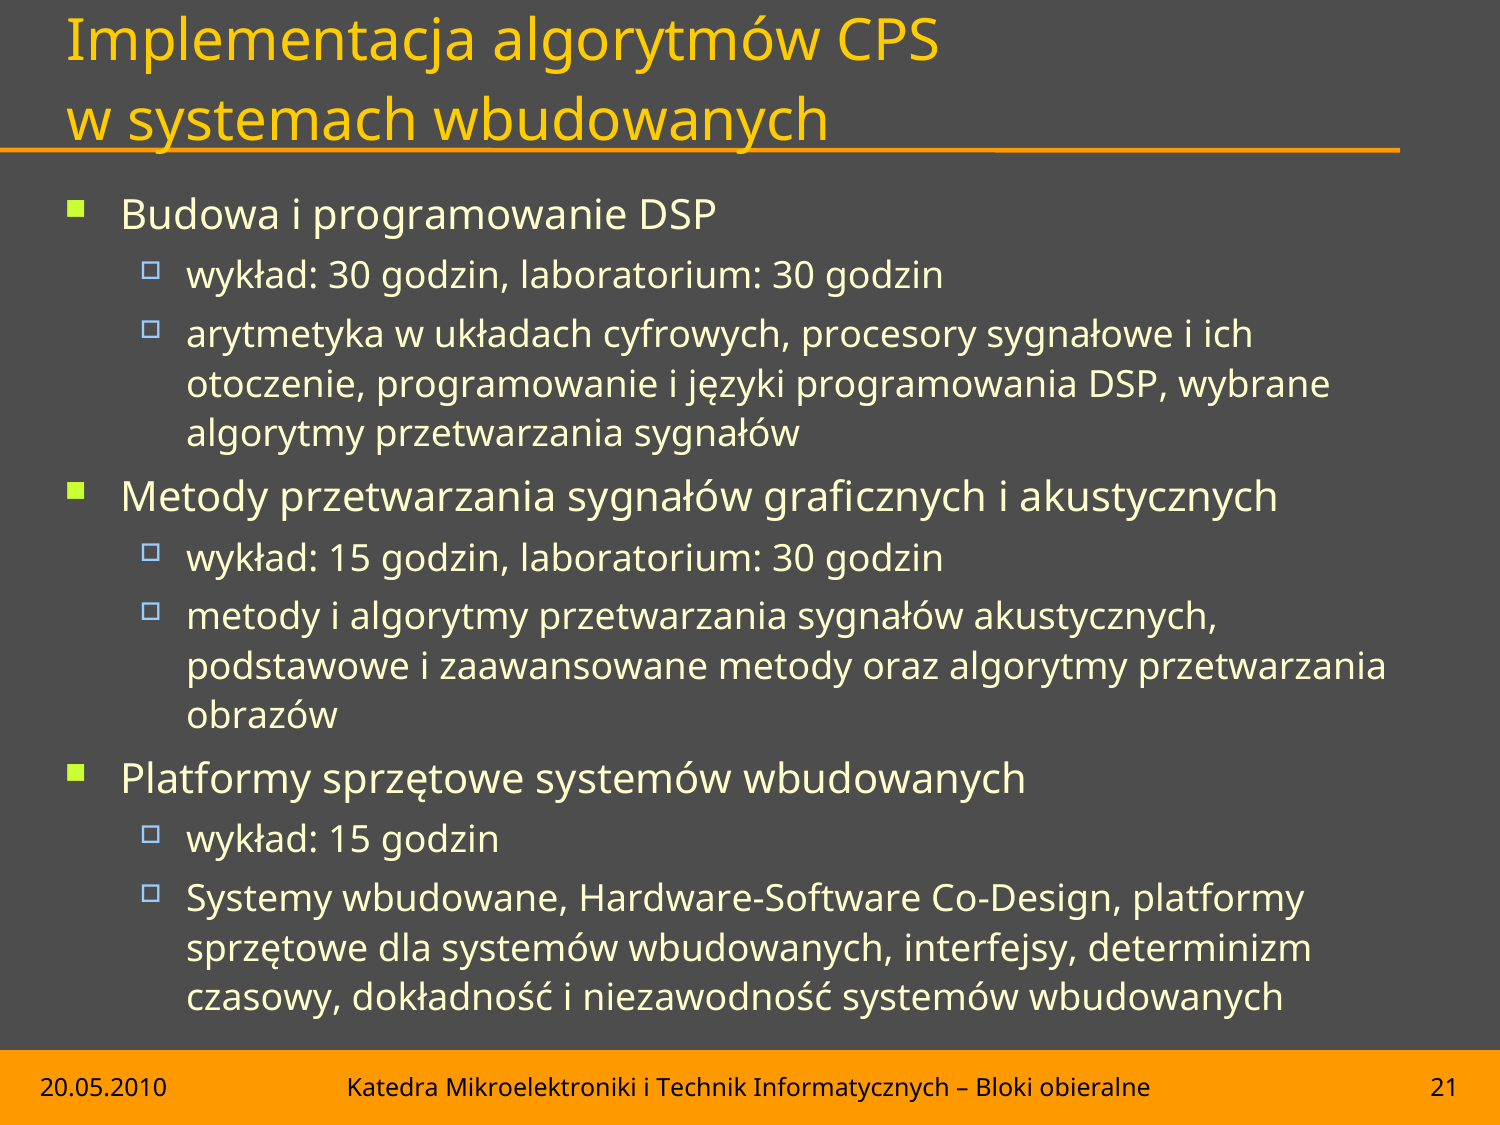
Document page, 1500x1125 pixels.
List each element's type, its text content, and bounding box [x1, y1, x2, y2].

title Implementacja algorytmów CPS w systemach wbudowanych [52, 0, 1469, 156]
text_box Budowa i programowanie DSP wykład: 30 godzin, laboratorium: 30 godzin arytmetyka w układach cyfrowych, procesory sygnałowe i ich otoczenie, programowanie i języki programowania DSP, wybrane algorytmy przetwarzania sygnałów Metody przetwarzania sygnałów graficznych i akustycznych wykład: 15 godzin, laboratorium: 30 godzin metody i algorytmy przetwarzania sygnałów akustycznych, podstawowe i zaawansowane metody oraz algorytmy przetwarzania obrazów Platformy sprzętowe systemów wbudowanych wykład: 15 godzin Systemy wbudowane, Hardware-Software Co-Design, platformy sprzętowe dla systemów wbudowanych, interfejsy, determinizm czasowy, dokładność i niezawodność systemów wbudowanych [49, 174, 1434, 1026]
